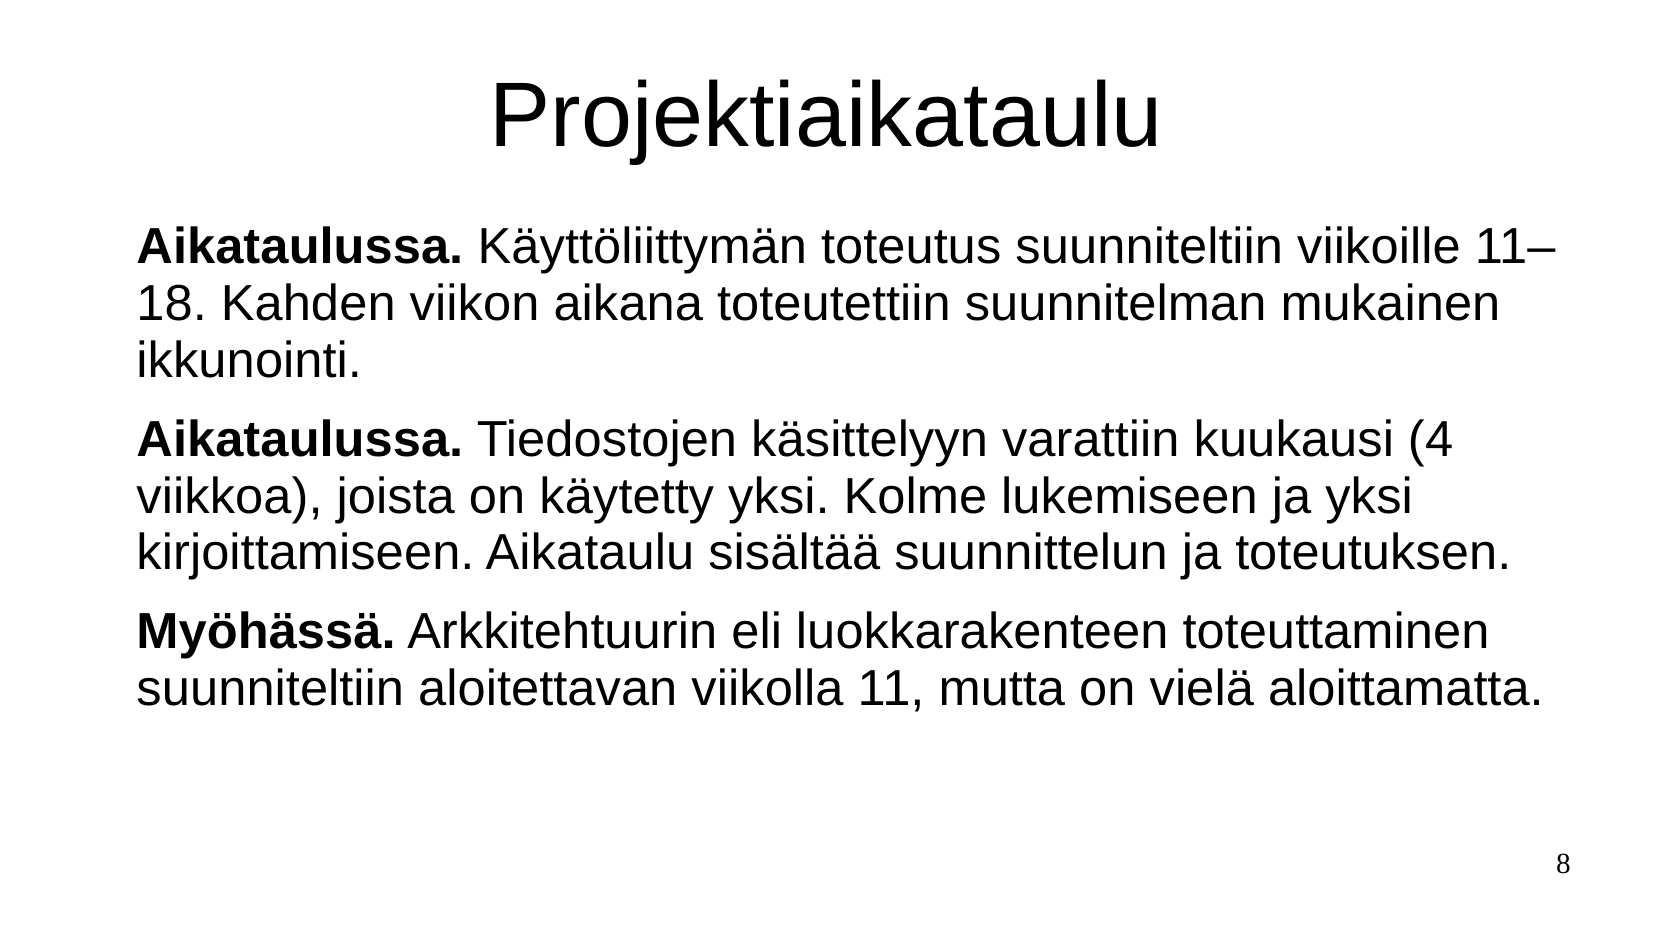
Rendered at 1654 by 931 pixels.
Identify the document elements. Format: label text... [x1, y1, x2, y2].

title Projektiaikataulu [82, 37, 1571, 193]
list Aikataulussa. Käyttöliittymän toteutus suunniteltiin viikoille 11–18. Kahden viikon aikana toteutettiin suunnitelman mukainen ikkunointi. Aikataulussa. Tiedostojen käsittelyyn varattiin kuukausi (4 viikkoa), joista on käytetty yksi. Kolme lukemiseen ja yksi kirjoittamiseen. Aikataulu sisältää suunnittelun ja toteutuksen. Myöhässä. Arkkitehtuurin eli luokkarakenteen toteuttaminen suunniteltiin aloitettavan viikolla 11, mutta on vielä aloittamatta. [82, 217, 1571, 758]
